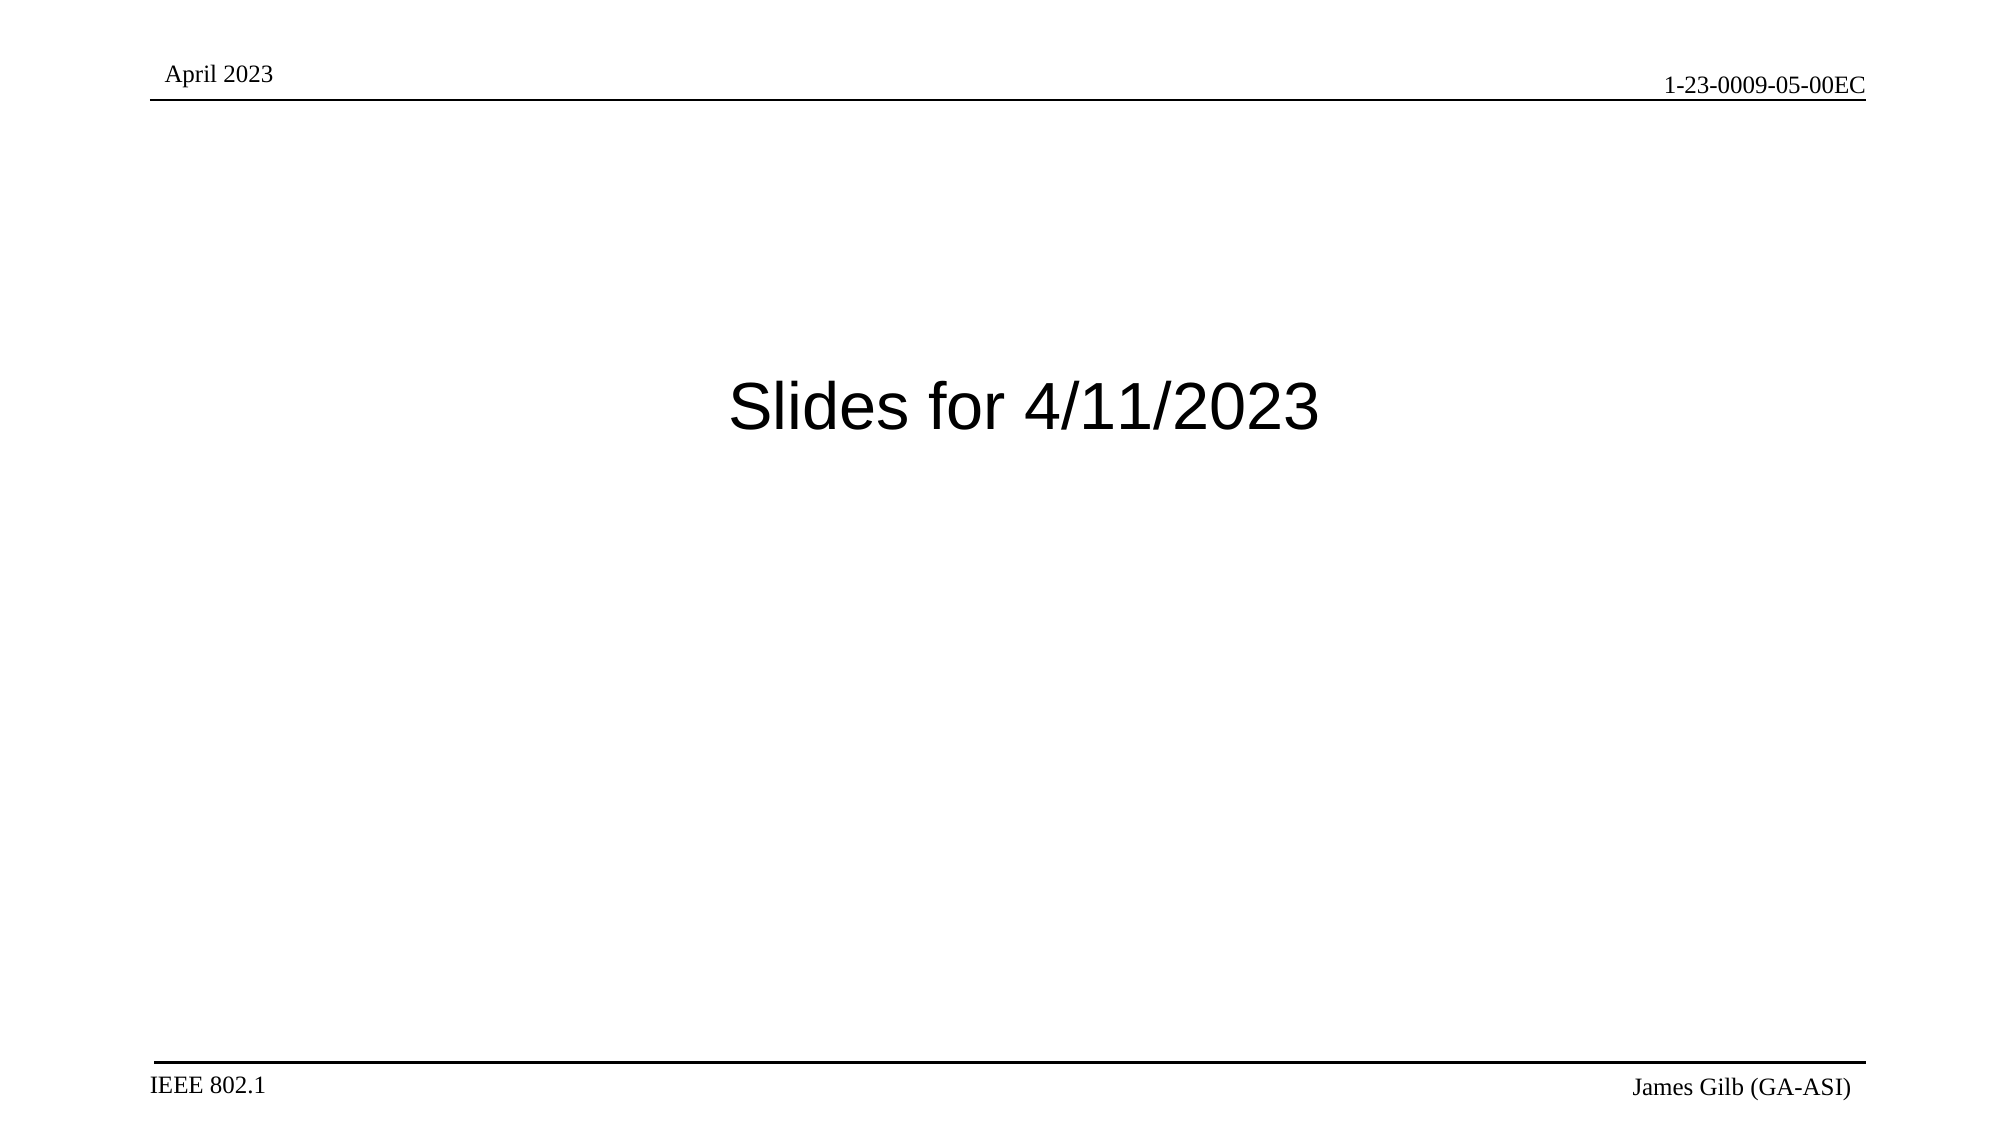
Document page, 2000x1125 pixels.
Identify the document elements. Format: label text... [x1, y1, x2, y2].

subtitle Slides for 4/11/2023 [149, 112, 1900, 693]
